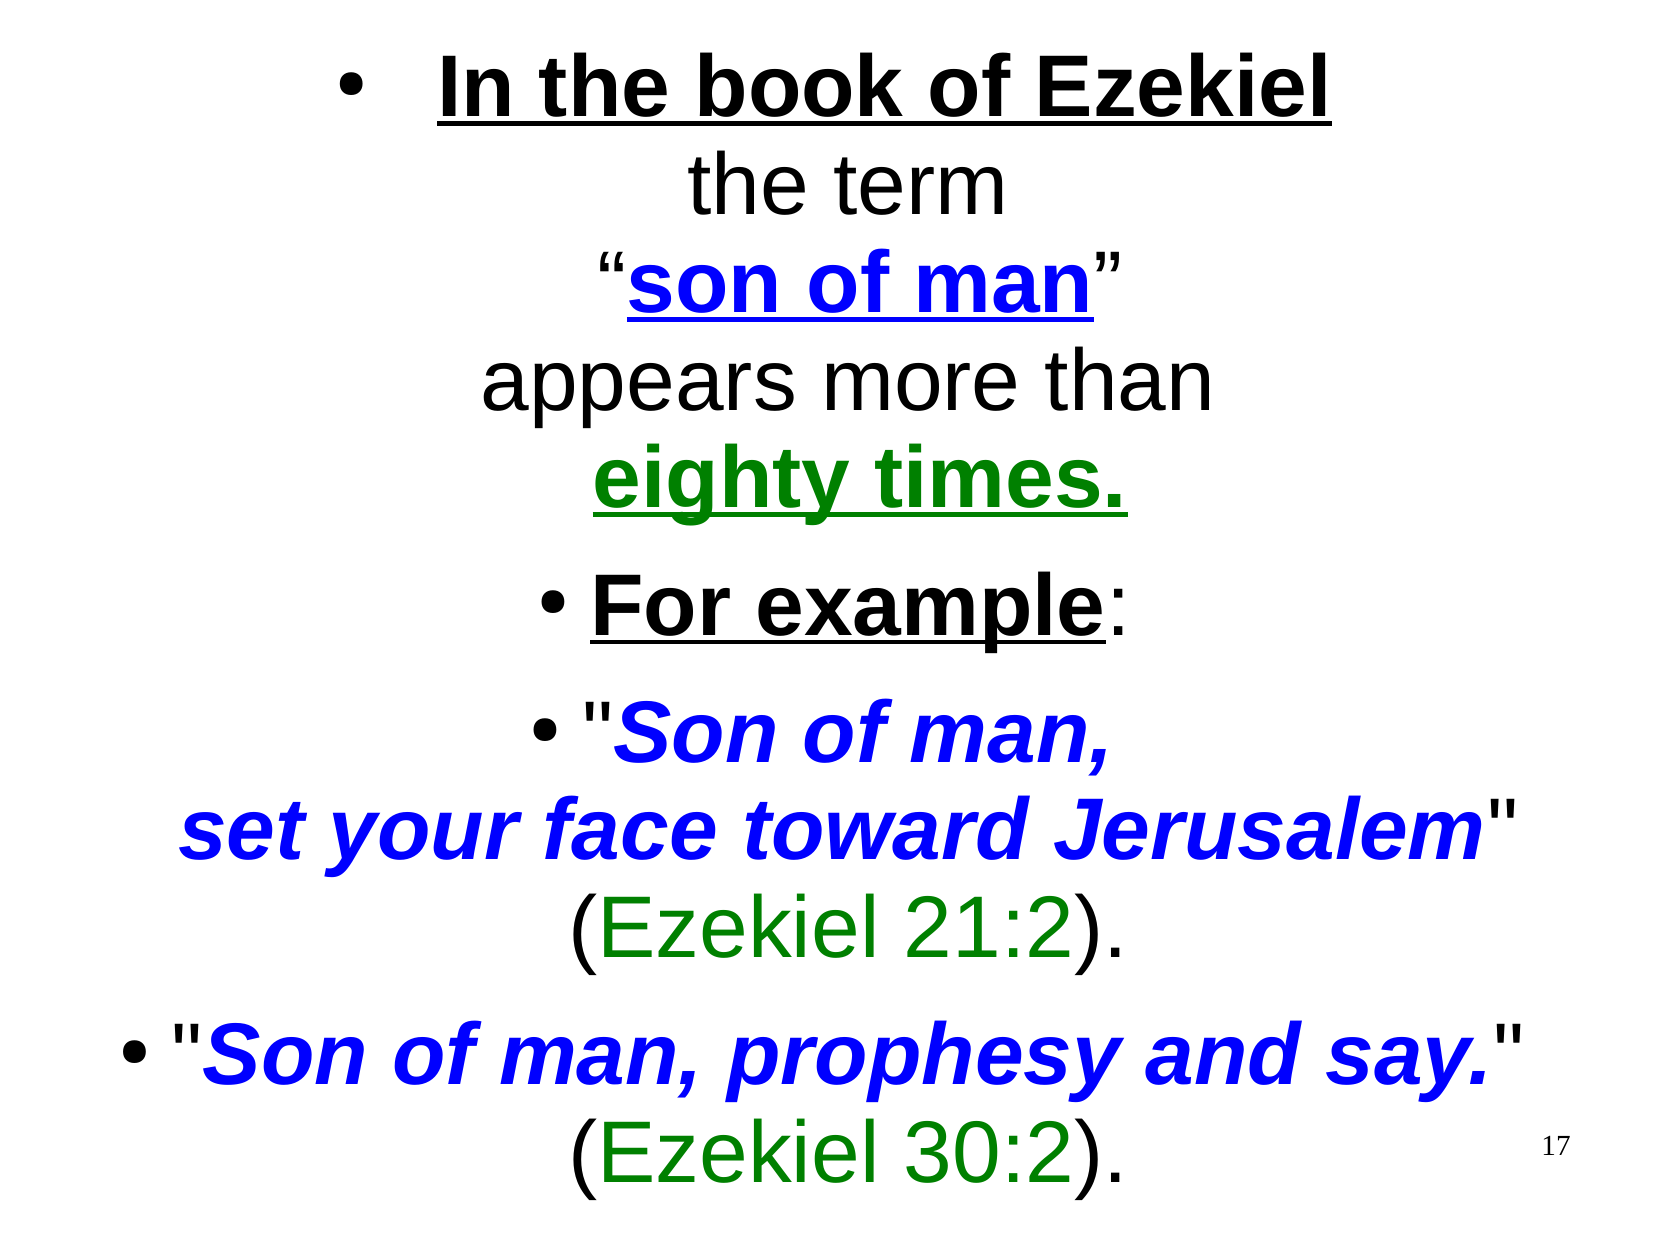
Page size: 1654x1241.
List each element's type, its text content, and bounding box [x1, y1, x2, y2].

list In the book of Ezekiel the term “son of man” appears more than eighty times. For example: "Son of man, set your face toward Jerusalem" (Ezekiel 21:2). "Son of man, prophesy and say." (Ezekiel 30:2). [37, 37, 1613, 1238]
